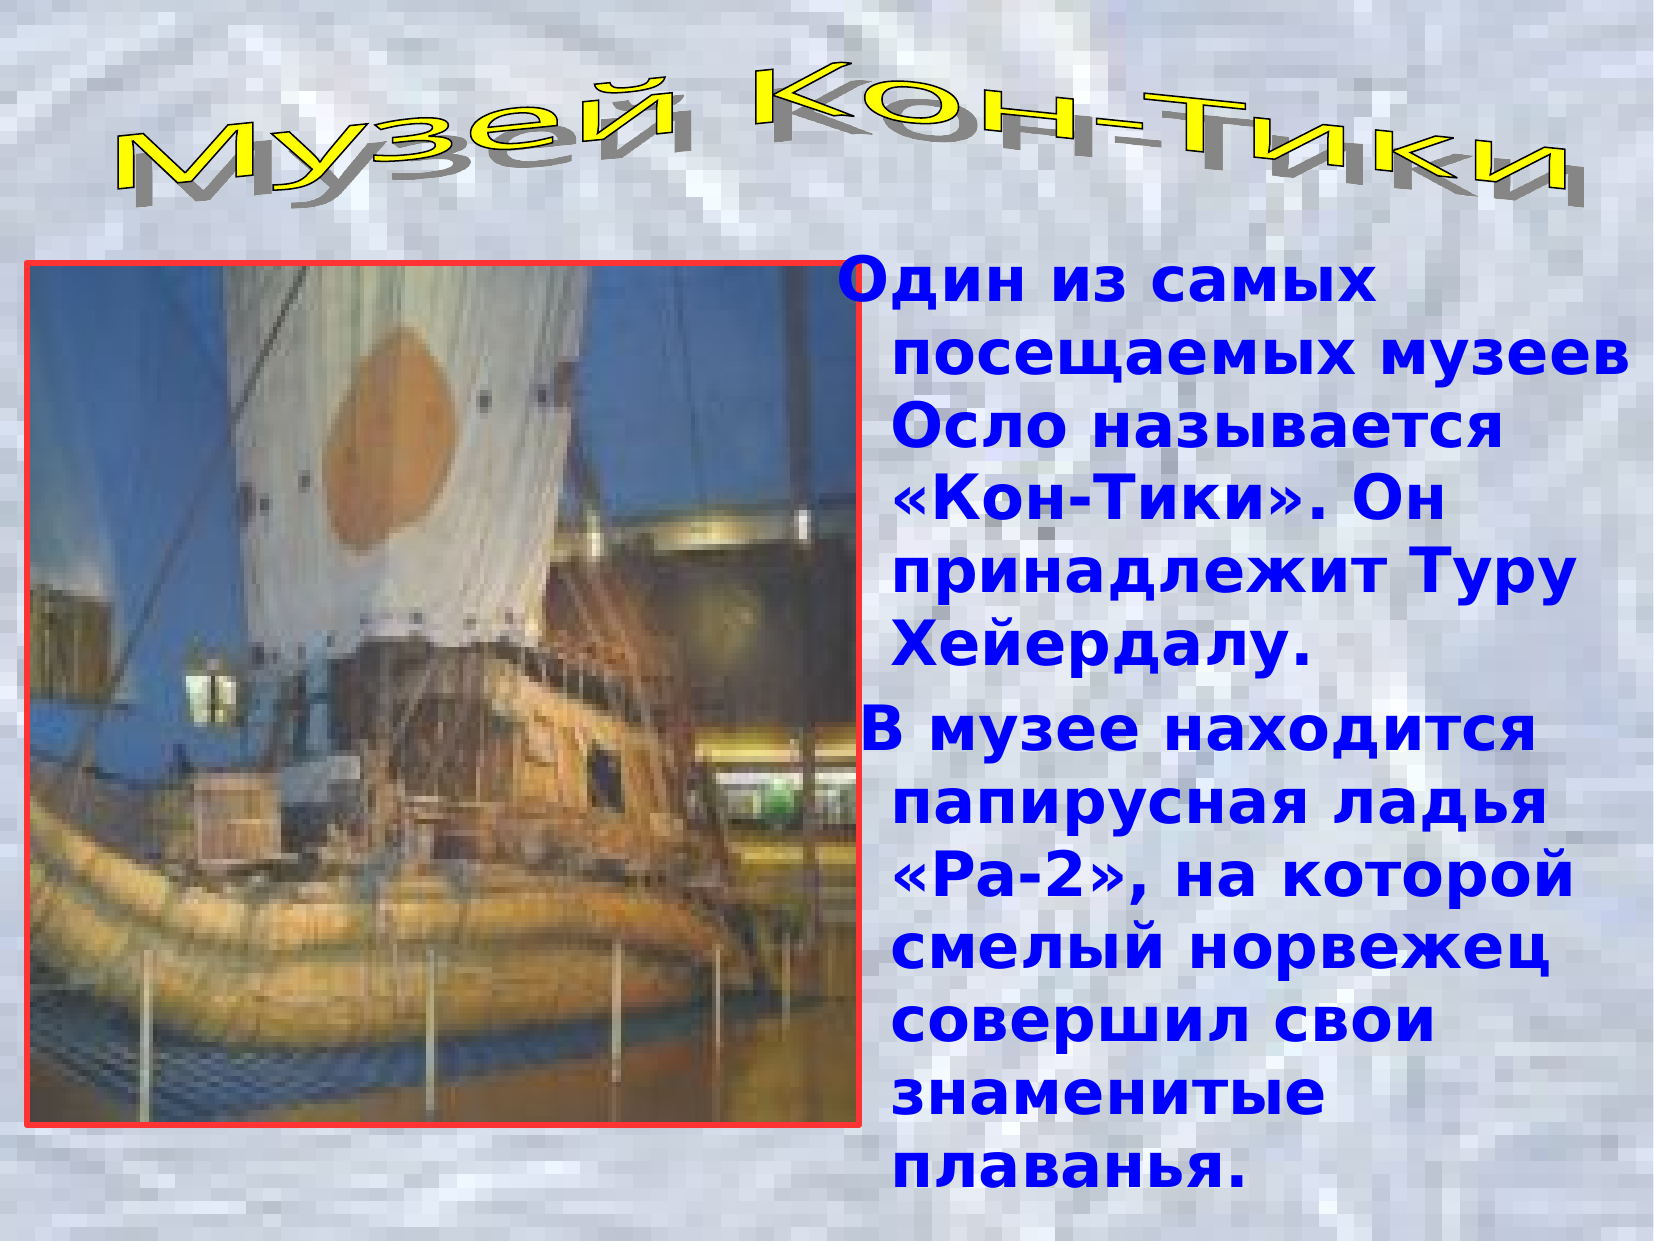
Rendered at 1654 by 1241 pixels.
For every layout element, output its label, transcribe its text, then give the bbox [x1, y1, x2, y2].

picture [0, 0, 1654, 1241]
text_box Музей Кон-Тики [118, 122, 253, 189]
text_box Один из самых посещаемых музеев Осло называется «Кон-Тики». Он принадлежит Туру Хейердалу. В музее находится папирусная ладья «Ра-2», на которой смелый норвежец совершил свои знаменитые плаванья. [804, 236, 1654, 1210]
text_box Музей Кон-Тики [984, 90, 1074, 139]
text_box Музей Кон-Тики [594, 77, 665, 93]
picture [29, 265, 804, 1123]
text_box Музей Кон-Тики [1375, 129, 1458, 178]
text_box Музей Кон-Тики [470, 107, 558, 150]
text_box Музей Кон-Тики [1144, 93, 1246, 152]
text_box Музей Кон-Тики [582, 92, 673, 142]
text_box Музей Кон-Тики [271, 123, 368, 191]
text_box Музей Кон-Тики [1254, 117, 1344, 167]
text_box Музей Кон-Тики [864, 81, 959, 124]
text_box Музей Кон-Тики [373, 117, 452, 162]
text_box Музей Кон-Тики [1096, 118, 1143, 129]
text_box Музей Кон-Тики [1475, 140, 1565, 189]
text_box Музей Кон-Тики [755, 62, 855, 124]
